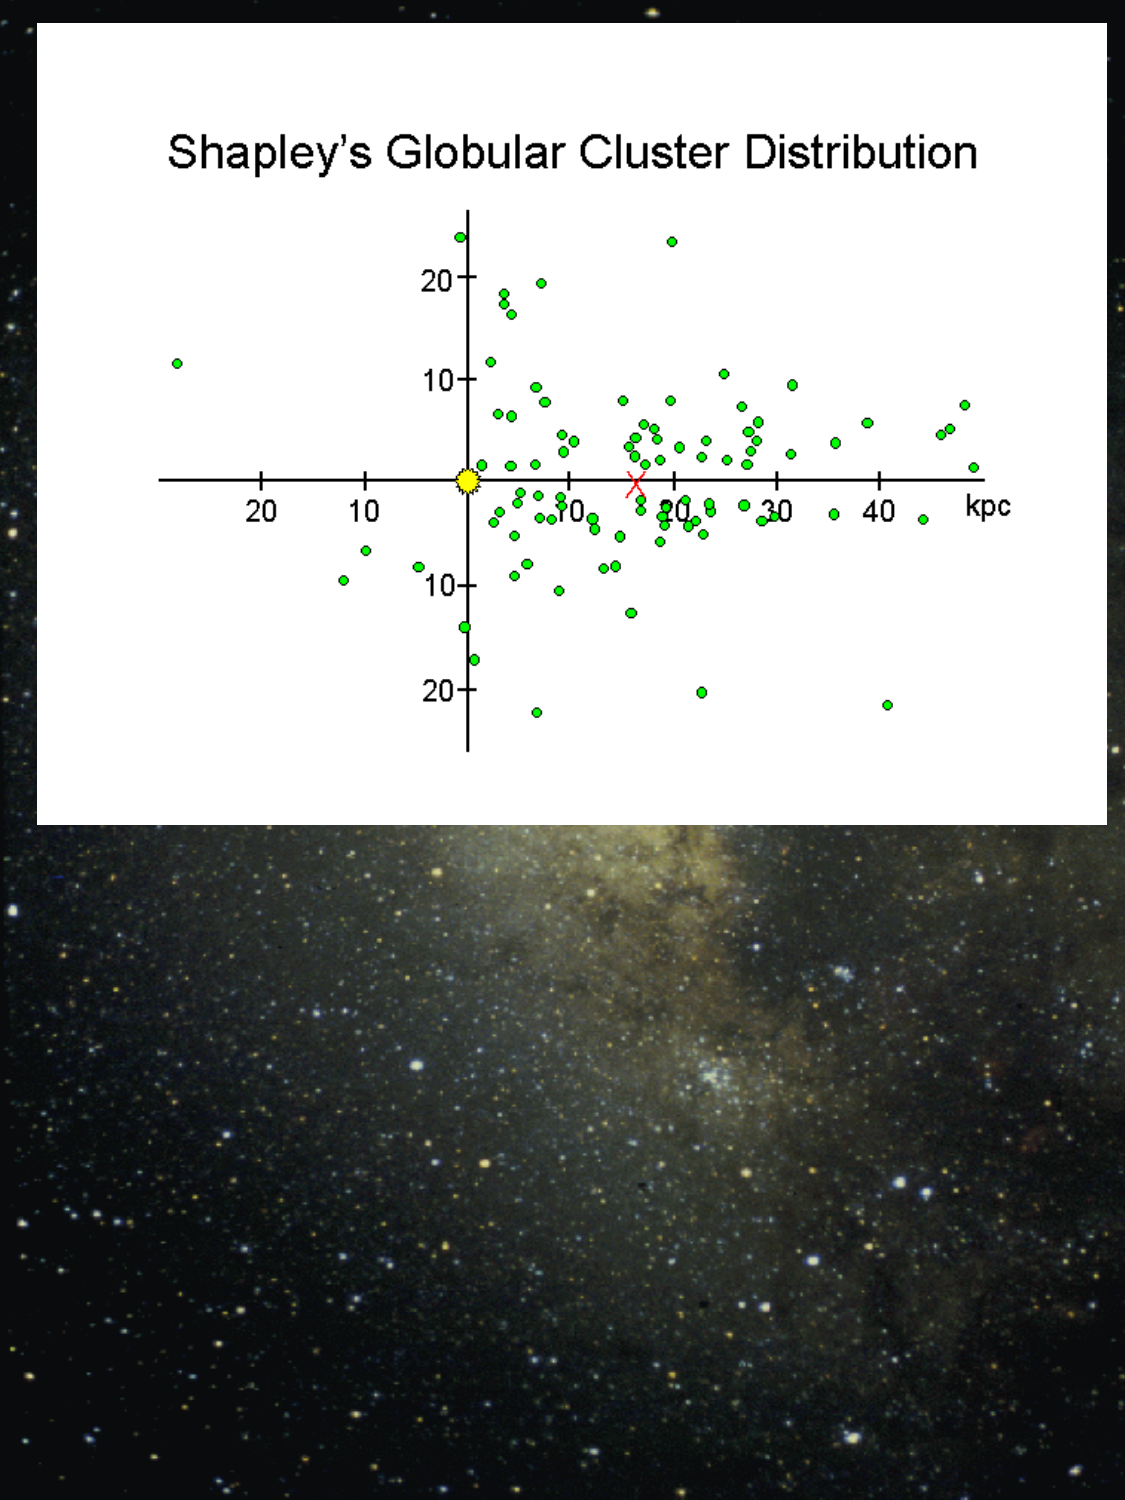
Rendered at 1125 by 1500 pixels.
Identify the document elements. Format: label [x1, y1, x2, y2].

picture [37, 23, 1107, 826]
